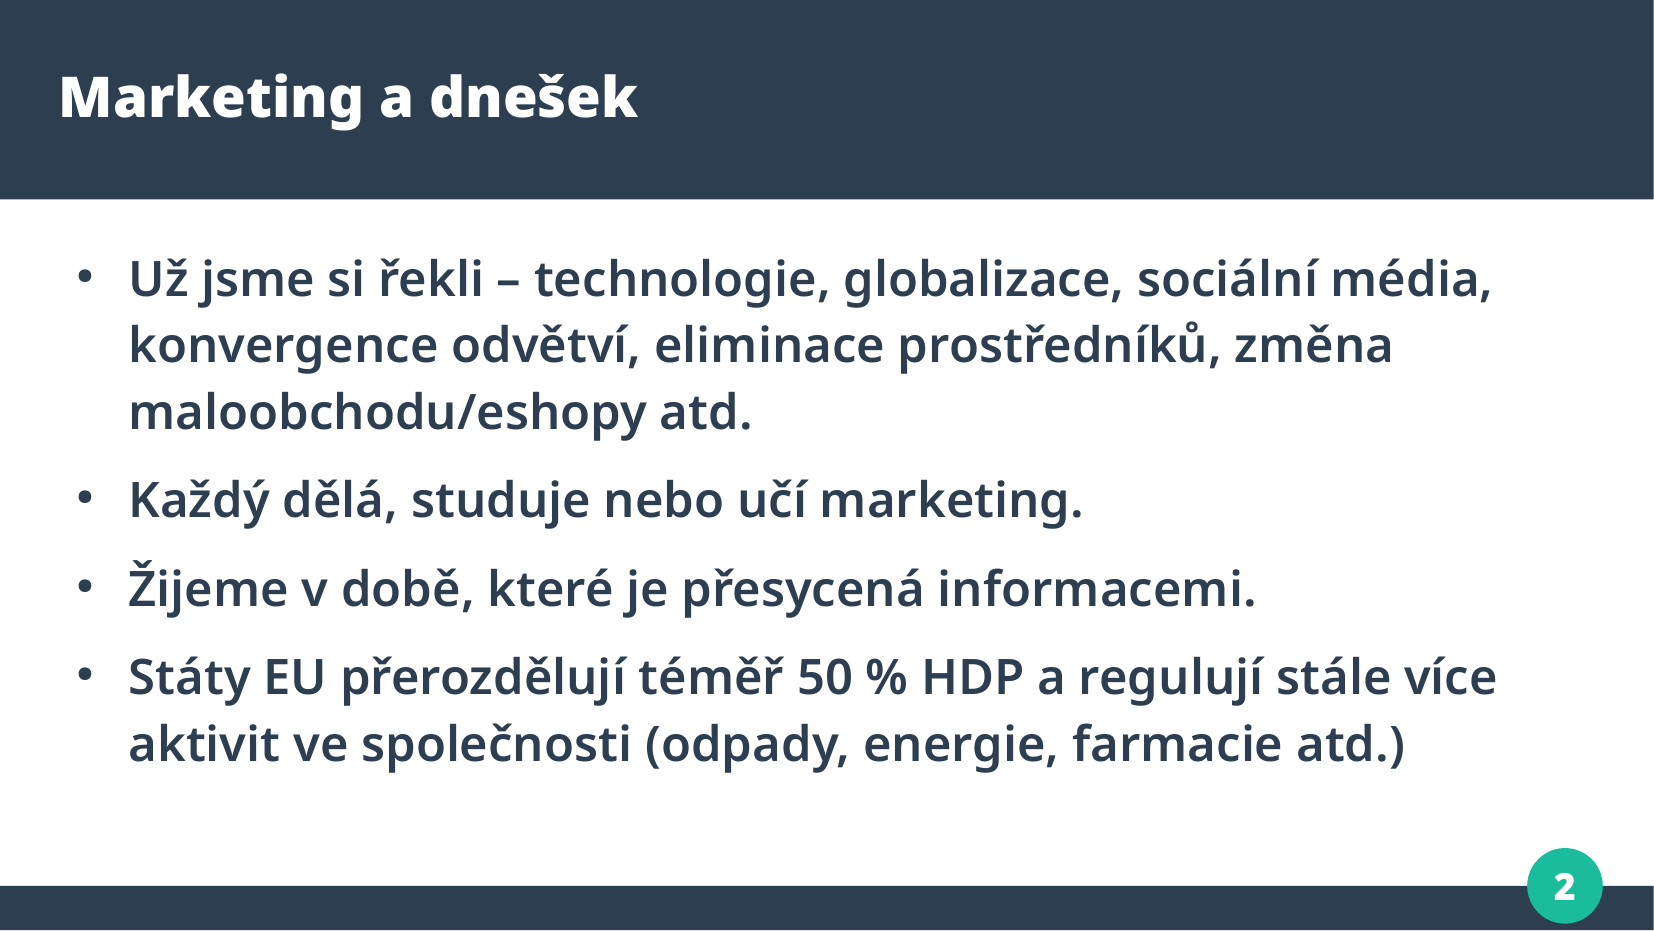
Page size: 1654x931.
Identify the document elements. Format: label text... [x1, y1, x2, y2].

title Marketing a dnešek [59, 37, 1595, 155]
list Už jsme si řekli – technologie, globalizace, sociální média, konvergence odvětví, eliminace prostředníků, změna maloobchodu/eshopy atd. Každý dělá, studuje nebo učí marketing. Žijeme v době, které je přesycená informacemi. Státy EU přerozdělují téměř 50 % HDP a regulují stále více aktivit ve společnosti (odpady, energie, farmacie atd.) [59, 243, 1595, 864]
